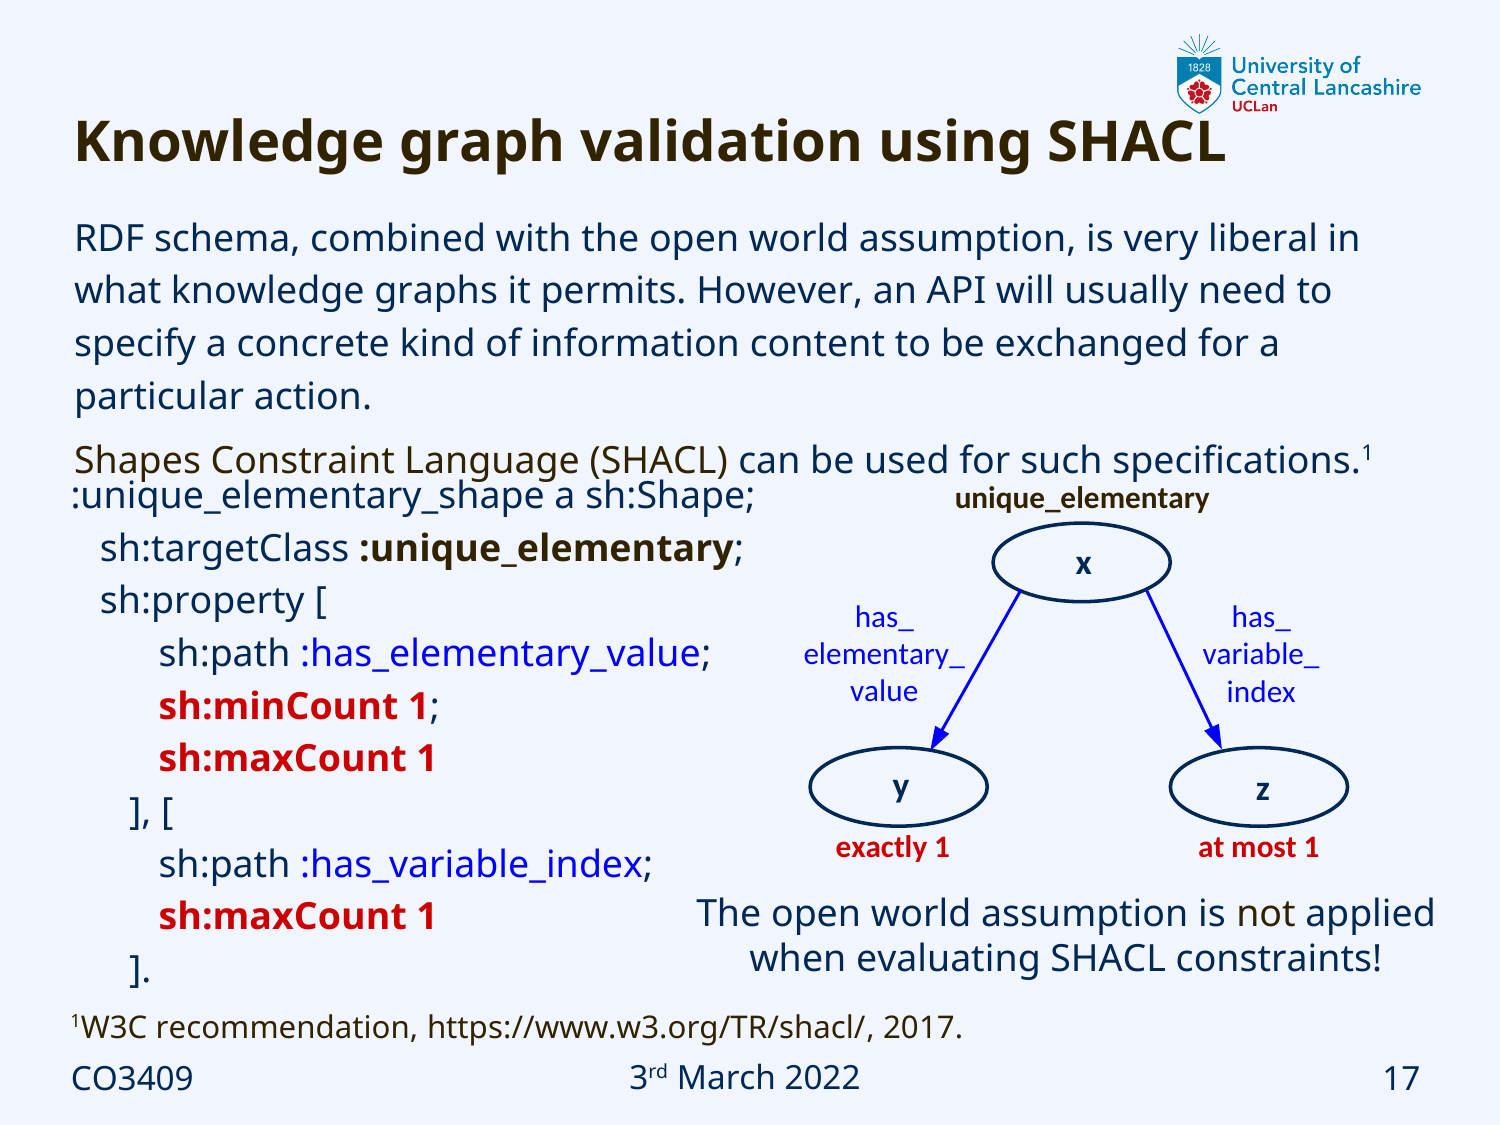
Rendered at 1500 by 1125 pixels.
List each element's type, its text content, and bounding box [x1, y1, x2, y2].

text_box y [877, 754, 962, 819]
text_box x [1134, 593, 1145, 597]
text_box has_ variable_ index [1183, 588, 1340, 716]
text_box has_ elementary_ value [786, 588, 983, 716]
text_box The open world assumption is not applied when evaluating SHACL constraints! [663, 881, 1469, 987]
text_box x [1060, 531, 1145, 597]
text_box RDF schema, combined with the open world assumption, is very liberal in what knowledge graphs it permits. However, an API will usually need to specify a concrete kind of information content to be exchanged for a particular action. Shapes Constraint Language (SHACL) can be used for such specifications.1 [59, 198, 1435, 504]
text_box at most 1 [1160, 819, 1358, 872]
picture [1177, 34, 1421, 93]
text_box 1W3C recommendation, https://www.w3.org/TR/shacl/, 2017. [55, 999, 1063, 1060]
text_box unique_elementary [935, 470, 1230, 523]
title Knowledge graph validation using SHACL [58, 93, 1475, 186]
text_box z [1240, 757, 1326, 819]
text_box exactly 1 [794, 819, 992, 872]
text_box :unique_elementary_shape a sh:Shape; sh:targetClass :unique_elementary; sh:property [ sh:path :has_elementary_value; sh:minCount 1; sh:maxCount 1 ], [ sh:path :has_variable_index; sh:maxCount 1 ]. [55, 456, 851, 998]
